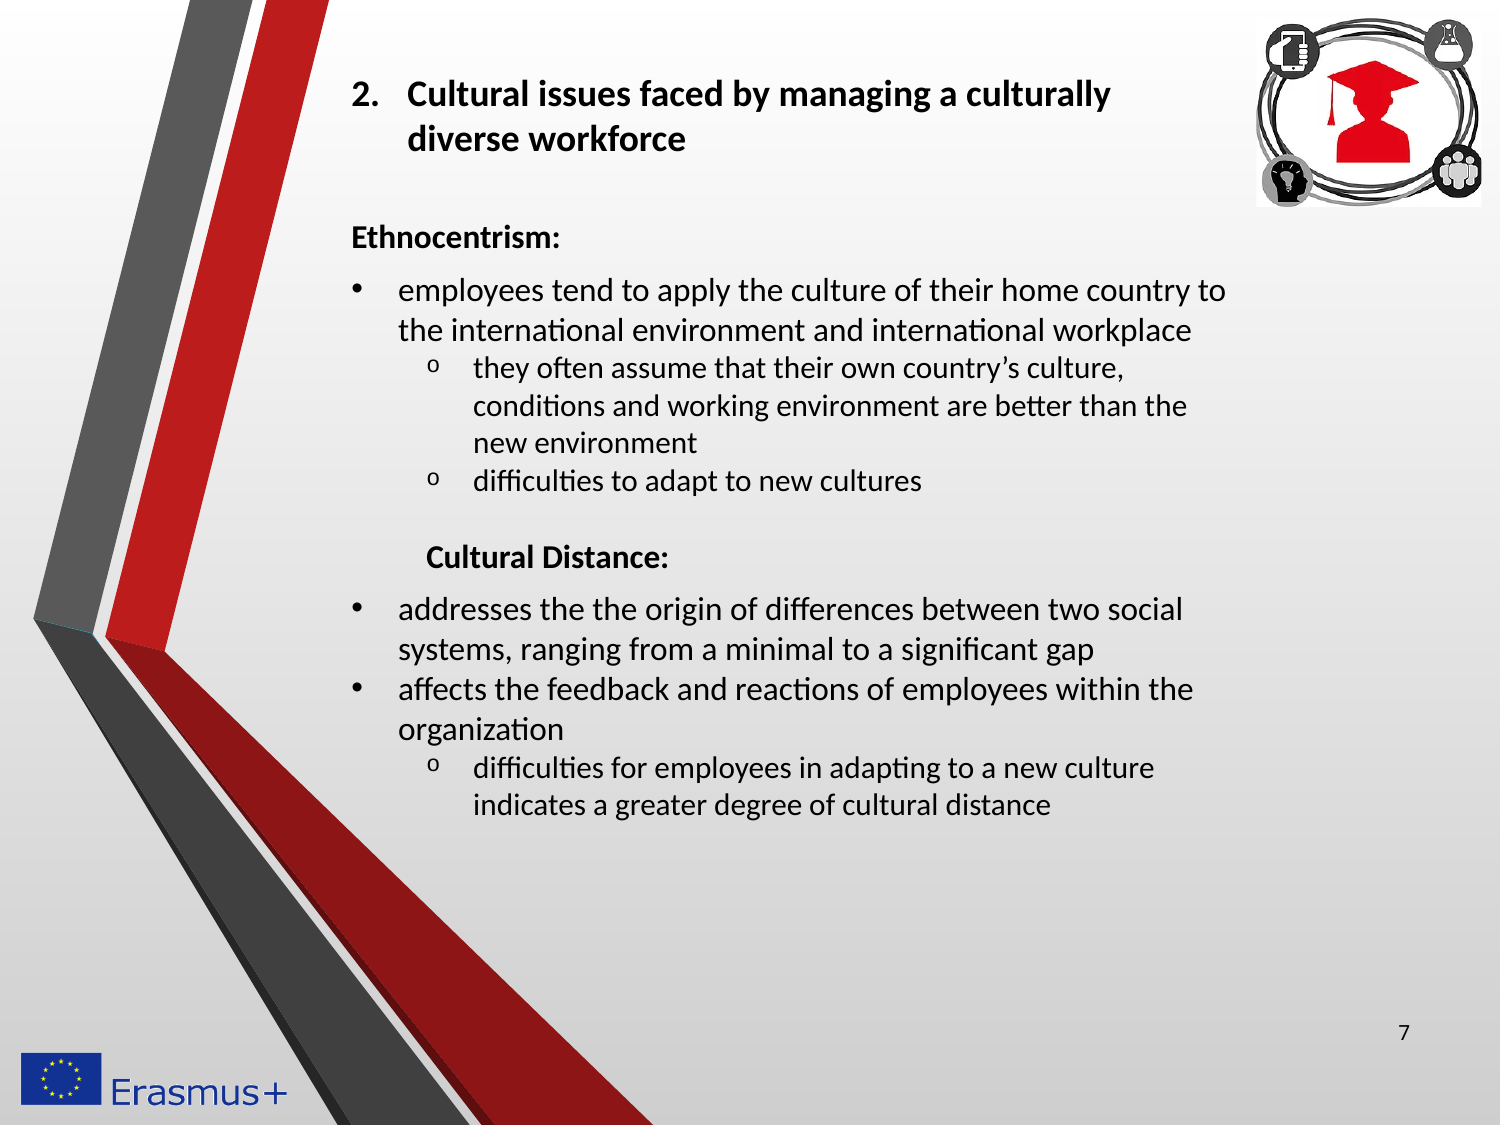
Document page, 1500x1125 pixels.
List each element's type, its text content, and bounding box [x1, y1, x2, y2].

slide_number <numer> [1357, 1003, 1425, 1064]
chart [1257, 19, 1483, 209]
picture [5, 1037, 302, 1120]
picture [1256, 18, 1482, 207]
text_box Cultural issues faced by managing a culturally diverse workforce [336, 61, 1247, 167]
text_box Ethnocentrism: employees tend to apply the culture of their home country to the international environment and international workplace they often assume that their own country’s culture, conditions and working environment are better than the new environment difficulties to adapt to new cultures Cultural Distance: addresses the the origin of differences between two social systems, ranging from a minimal to a significant gap affects the feedback and reactions of employees within the organization difficulties for employees in adapting to a new culture indicates a greater degree of cultural distance [336, 208, 1258, 830]
